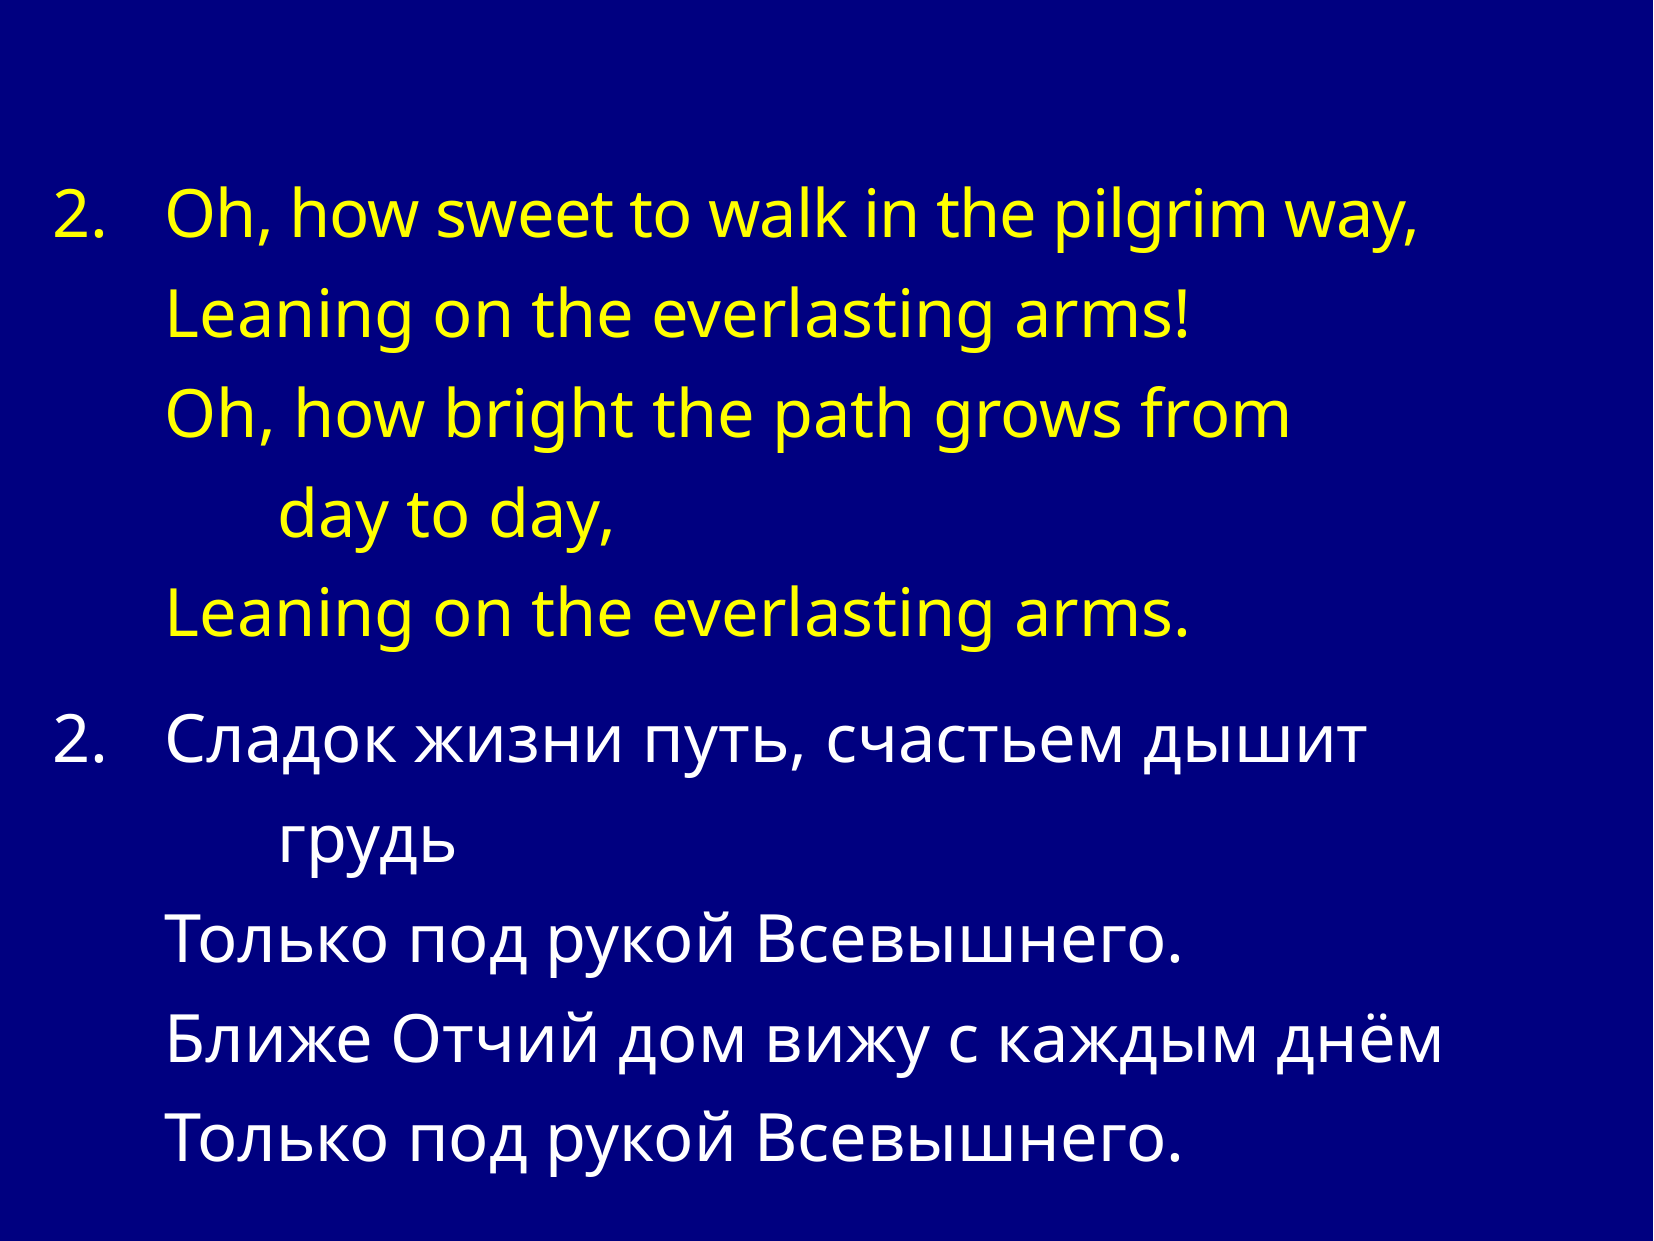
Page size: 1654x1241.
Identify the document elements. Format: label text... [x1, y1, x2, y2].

text_box 2. Сладок жизни путь, счастьем дышит грудь Только под рукой Всевышнего. Ближе Отчий дом вижу с каждым днём Только под рукой Всевышнего. [37, 675, 1653, 1163]
text_box 2. Oh, how sweet to walk in the pilgrim way, Leaning on the everlasting arms! Oh, how bright the path grows from day to day, Leaning on the everlasting arms. [37, 150, 1651, 638]
